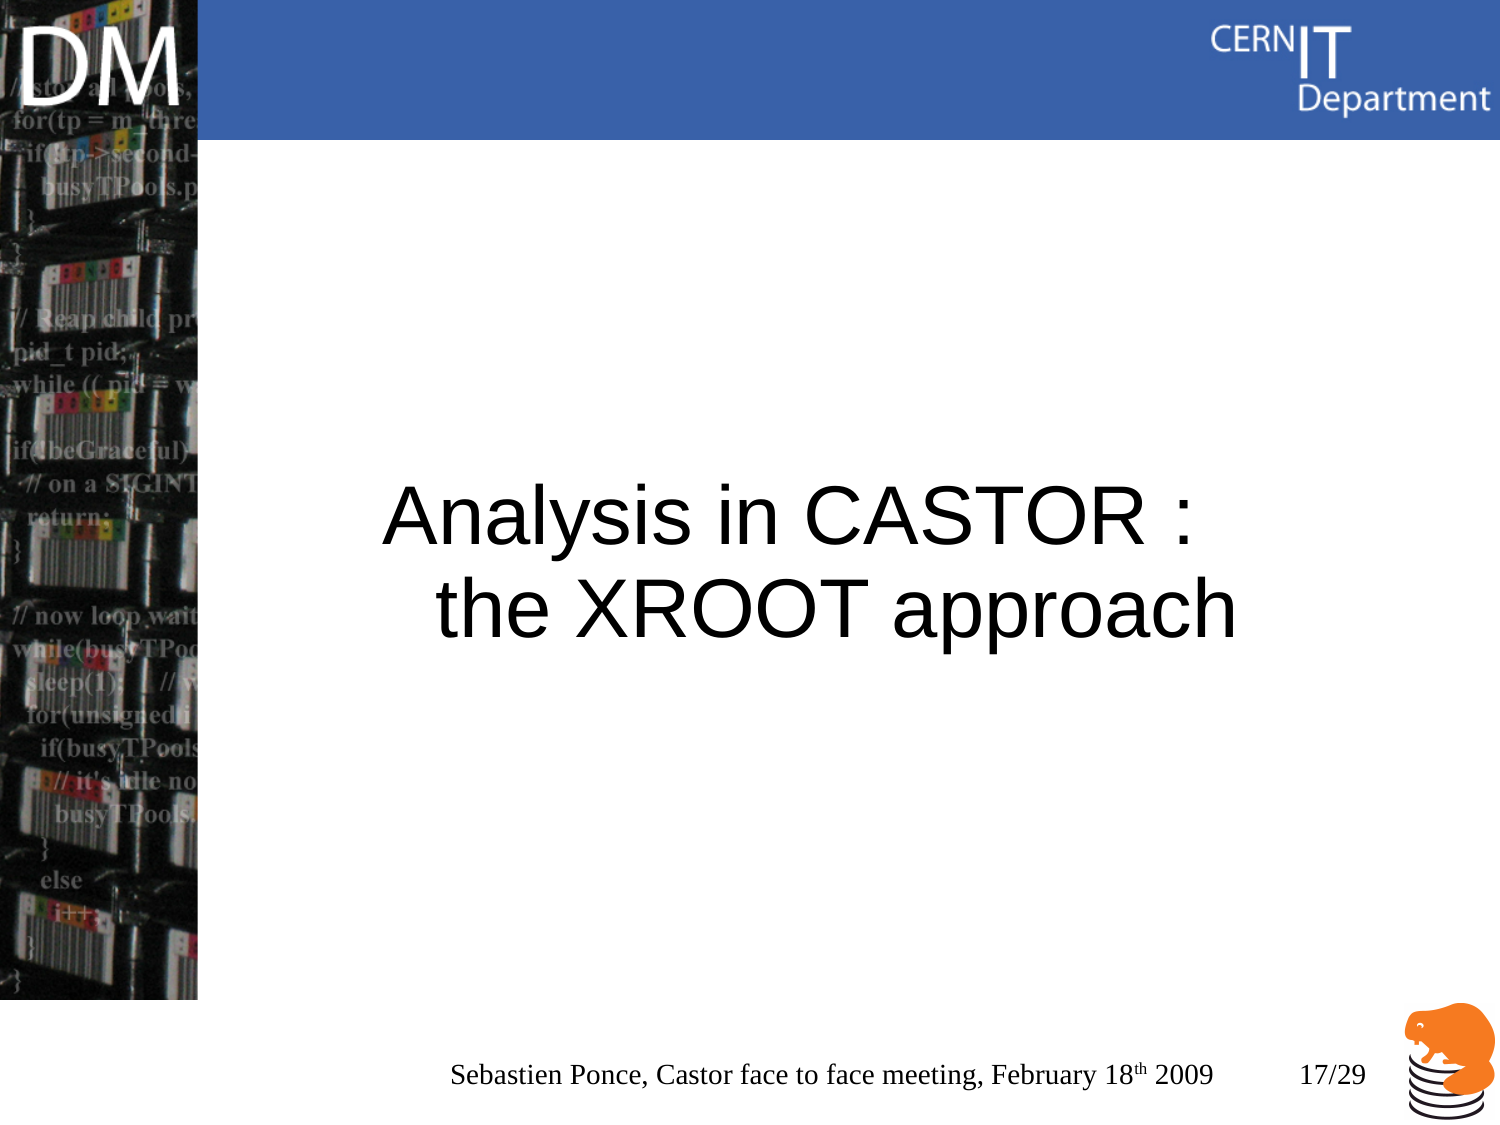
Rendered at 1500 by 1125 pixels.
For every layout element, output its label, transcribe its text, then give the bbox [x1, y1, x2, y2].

picture [198, 0, 1500, 140]
list Analysis in CASTOR : the XROOT approach [279, 453, 1264, 679]
picture [1404, 1003, 1495, 1120]
